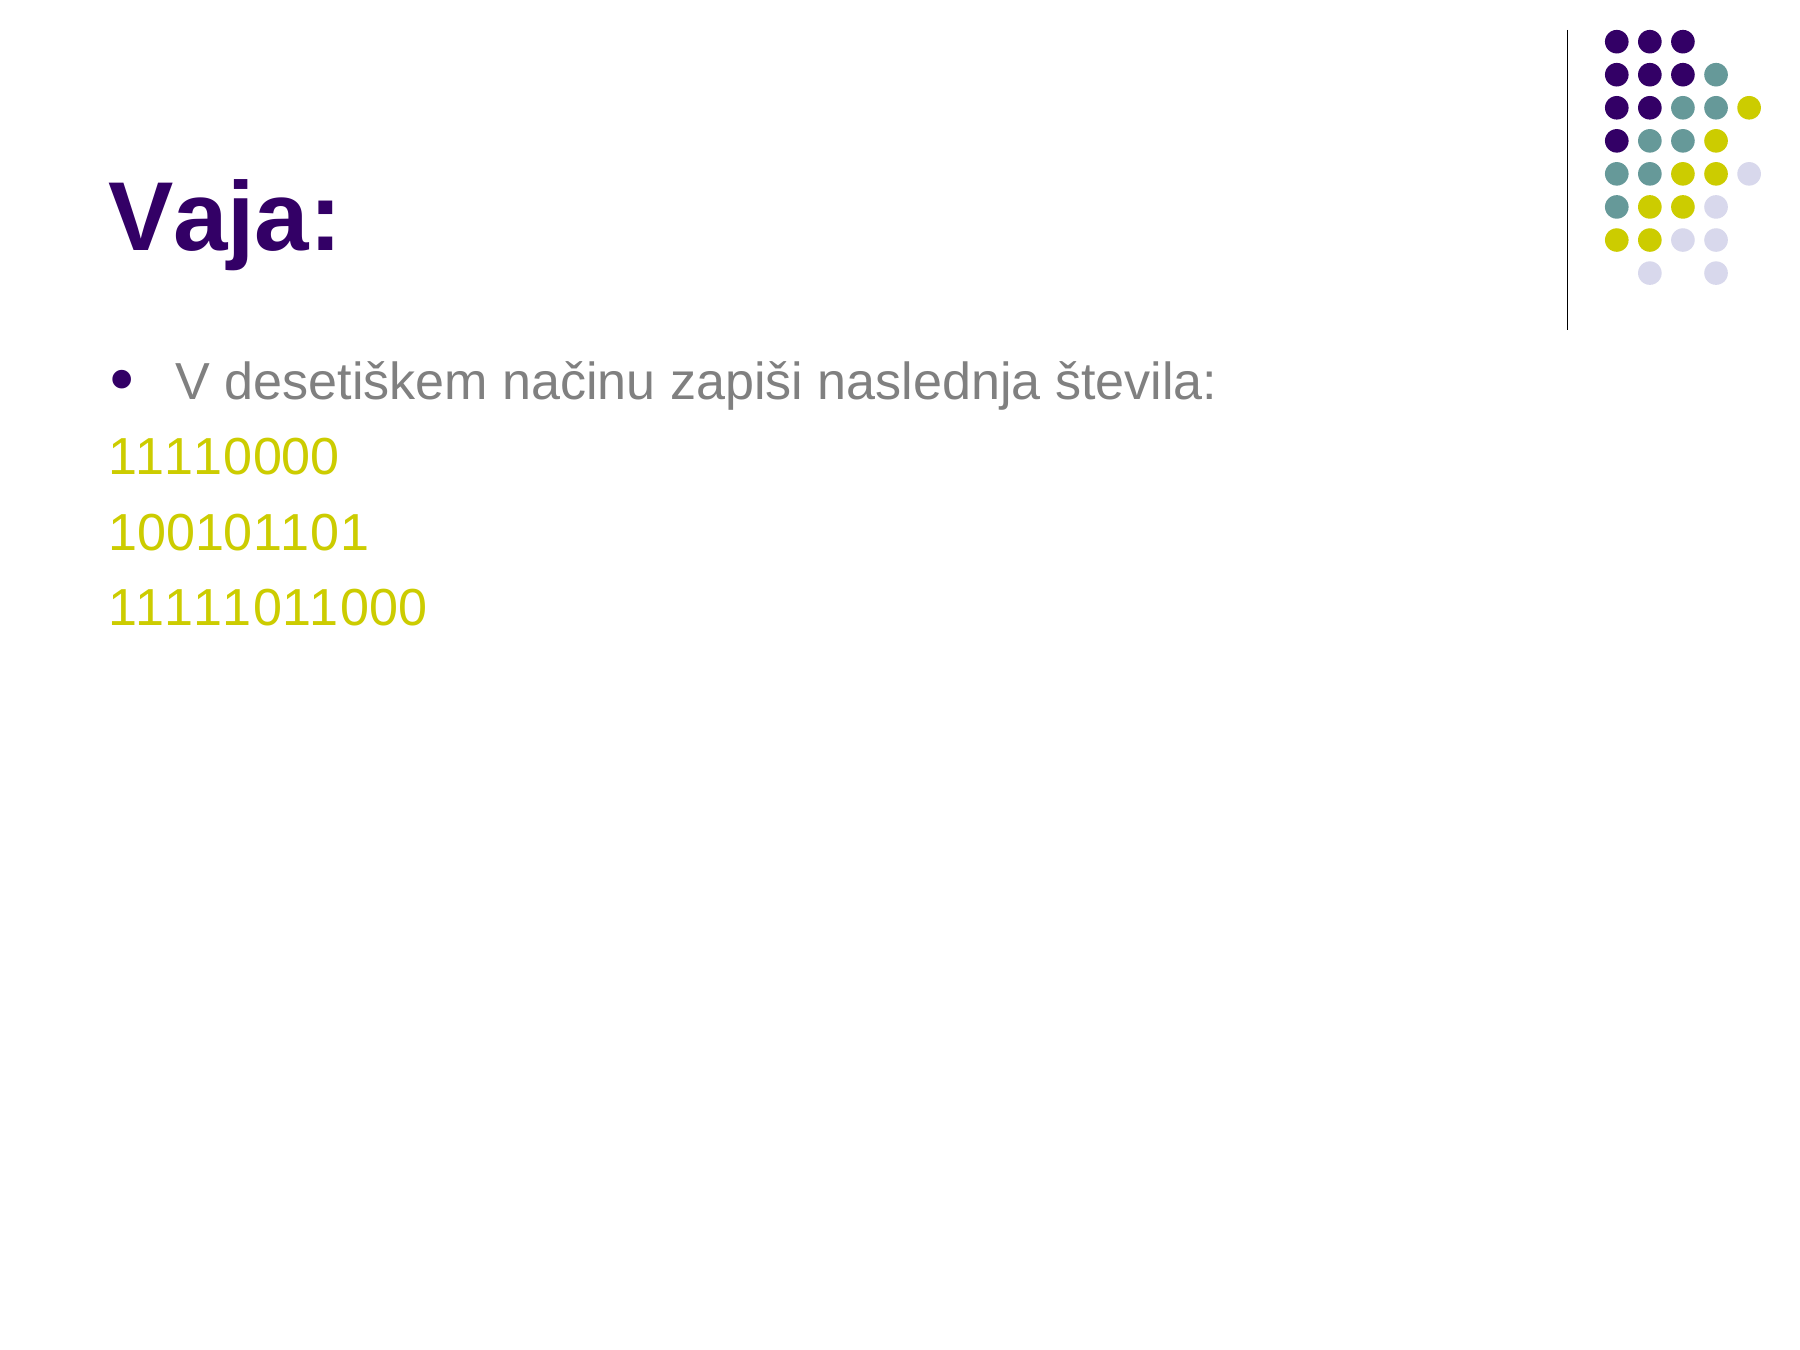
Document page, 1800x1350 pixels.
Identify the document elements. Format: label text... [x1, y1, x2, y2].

title Vaja: [90, 23, 1576, 280]
list V desetiškem načinu zapiši naslednja števila: 11110000 100101101 11111011000 [90, 338, 1710, 1207]
